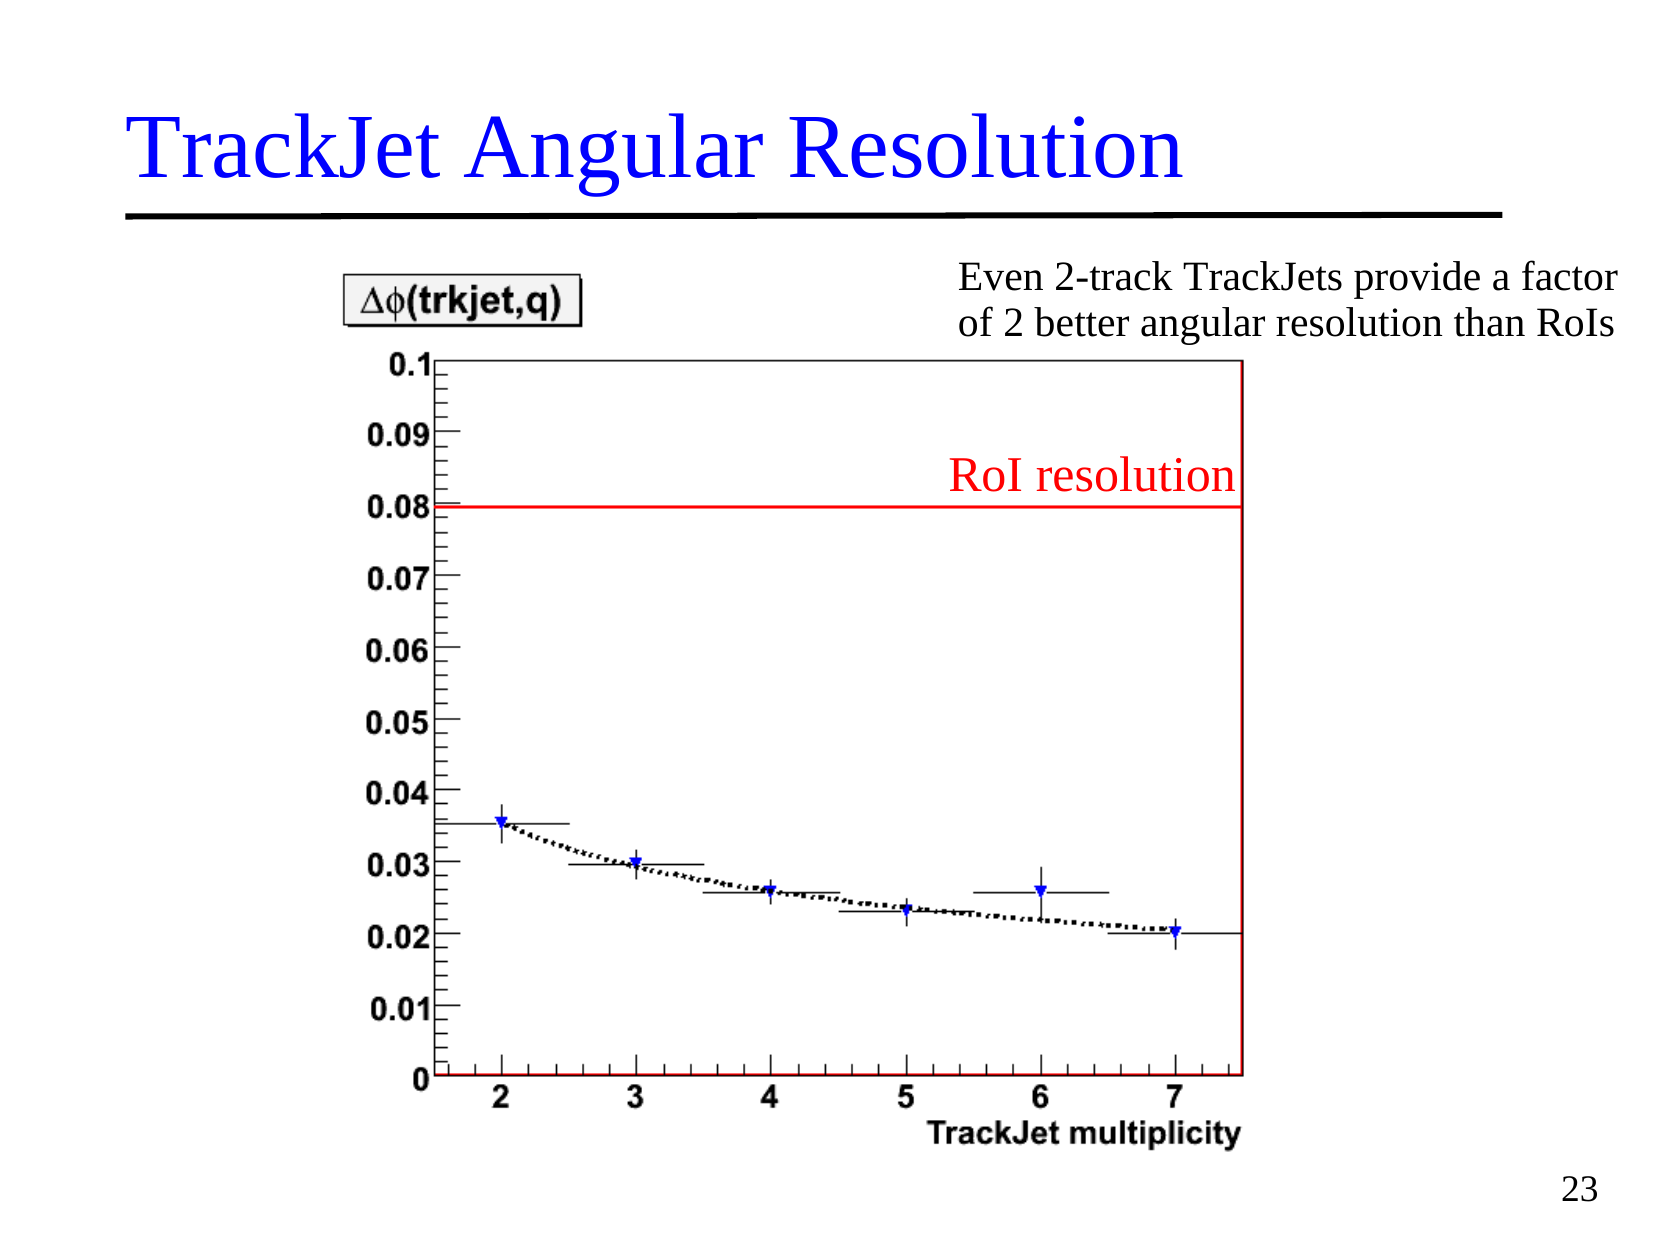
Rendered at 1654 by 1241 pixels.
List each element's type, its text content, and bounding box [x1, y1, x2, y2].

text_box RoI resolution [948, 446, 1231, 503]
text_box TrackJet Angular Resolution [125, 95, 1592, 211]
text_box Even 2-track TrackJets provide a factor of 2 better angular resolution than RoIs [957, 253, 1630, 346]
picture [334, 271, 1344, 1166]
